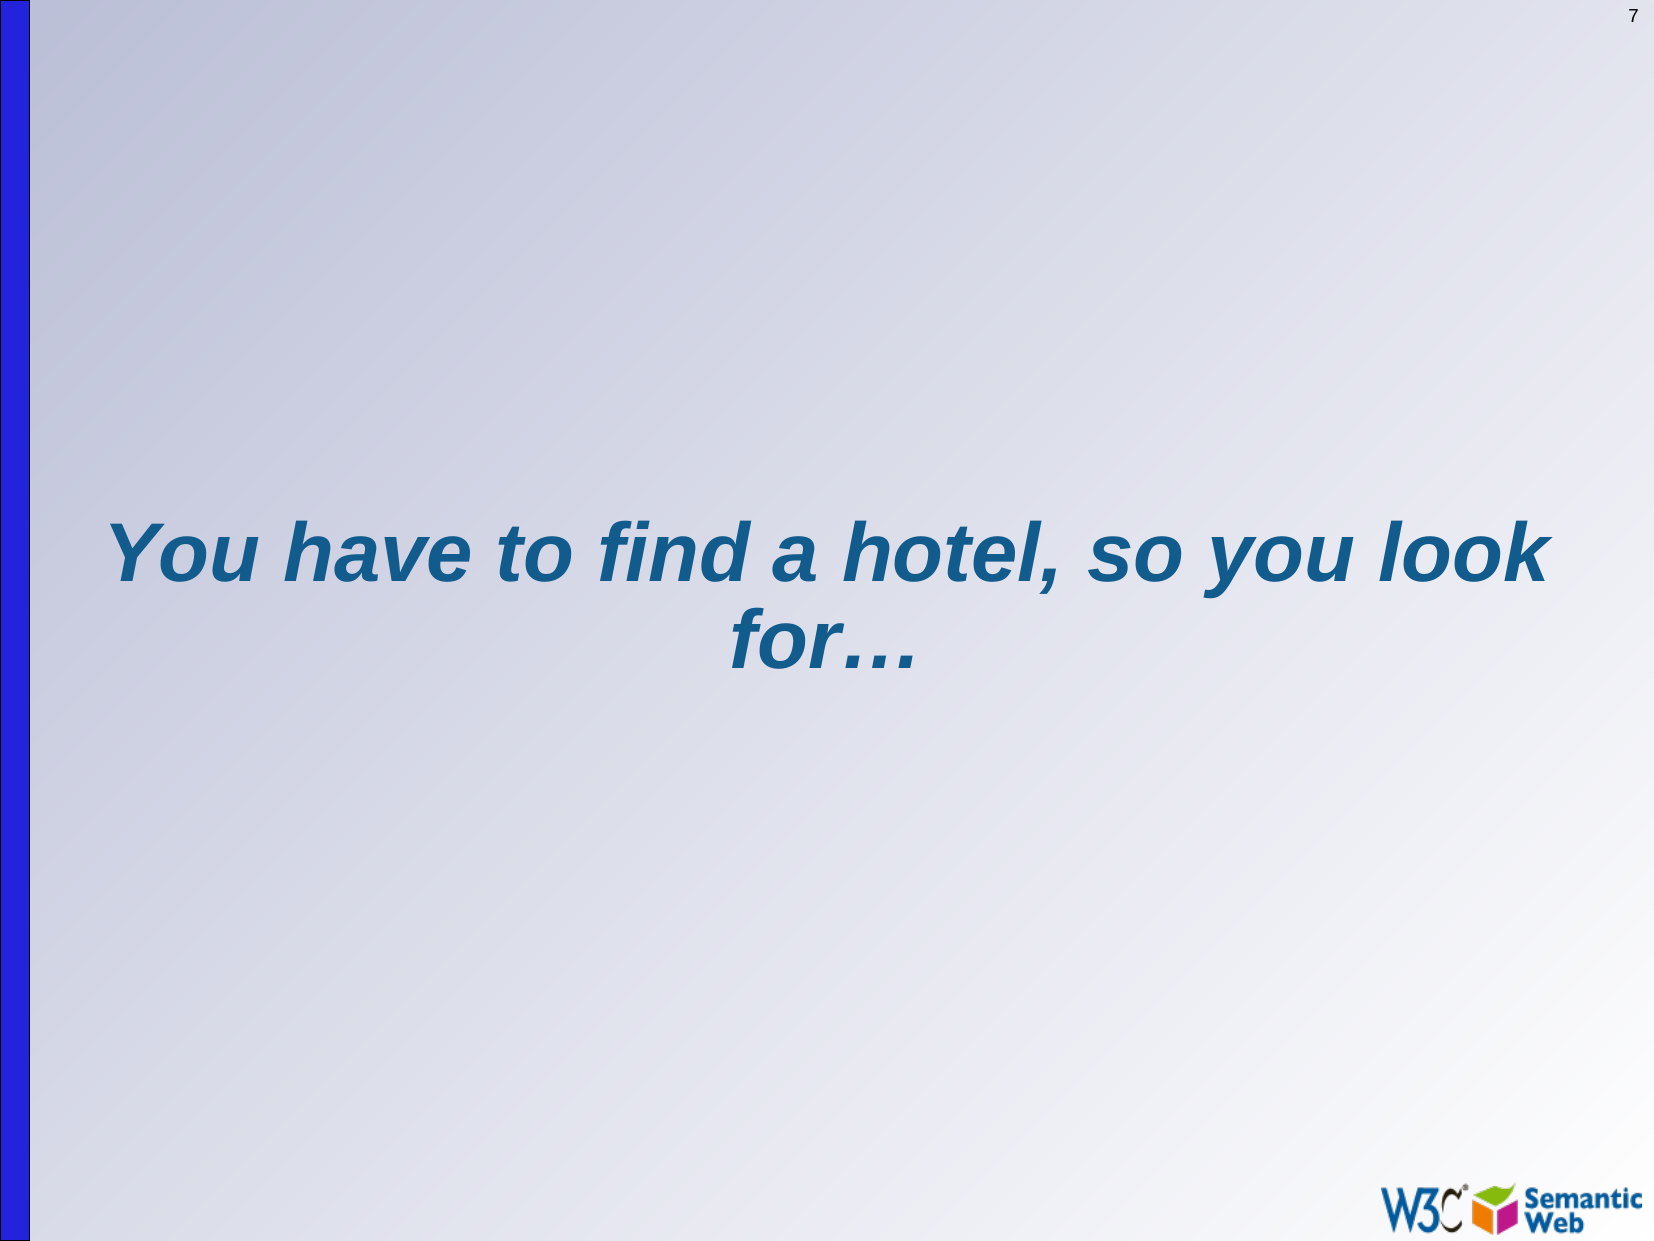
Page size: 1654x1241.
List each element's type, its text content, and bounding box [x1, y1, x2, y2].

title You have to find a hotel, so you look for… [59, 507, 1595, 689]
picture [1381, 1181, 1642, 1235]
